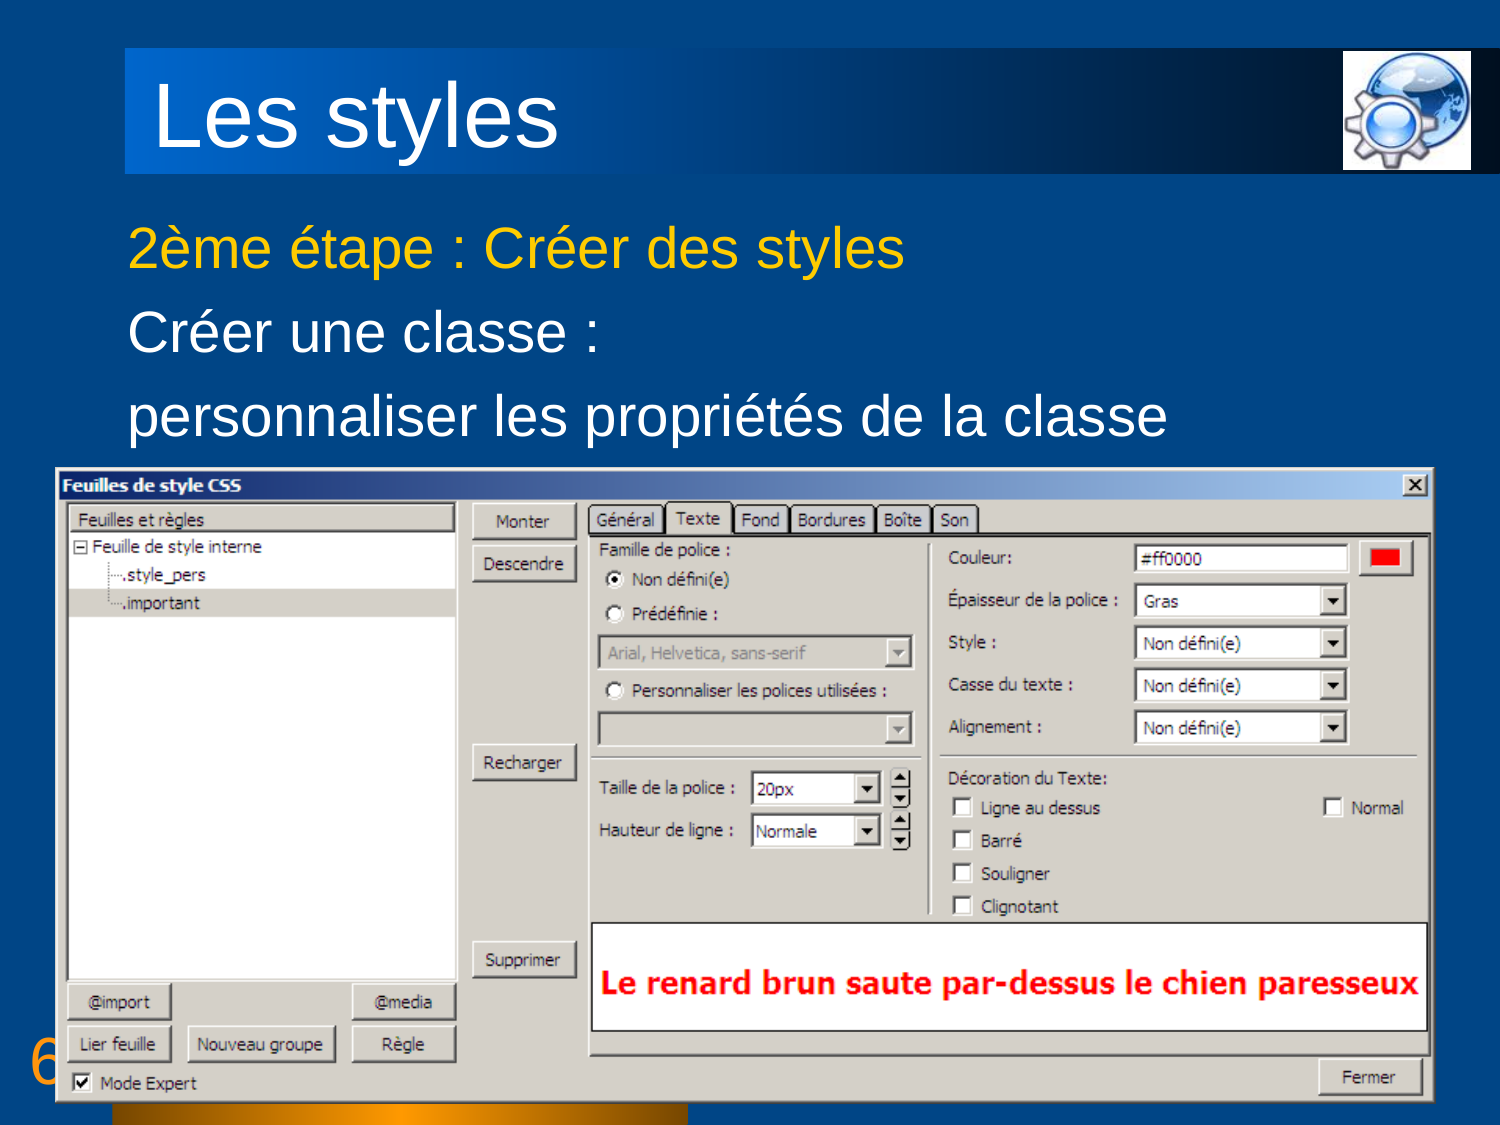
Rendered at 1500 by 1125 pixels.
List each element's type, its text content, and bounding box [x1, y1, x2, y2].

list 2ème étape : Créer des styles Créer une classe : personnaliser les propriétés de la classe [112, 208, 1388, 467]
picture [55, 467, 1436, 1104]
title Les styles [137, 22, 1500, 210]
